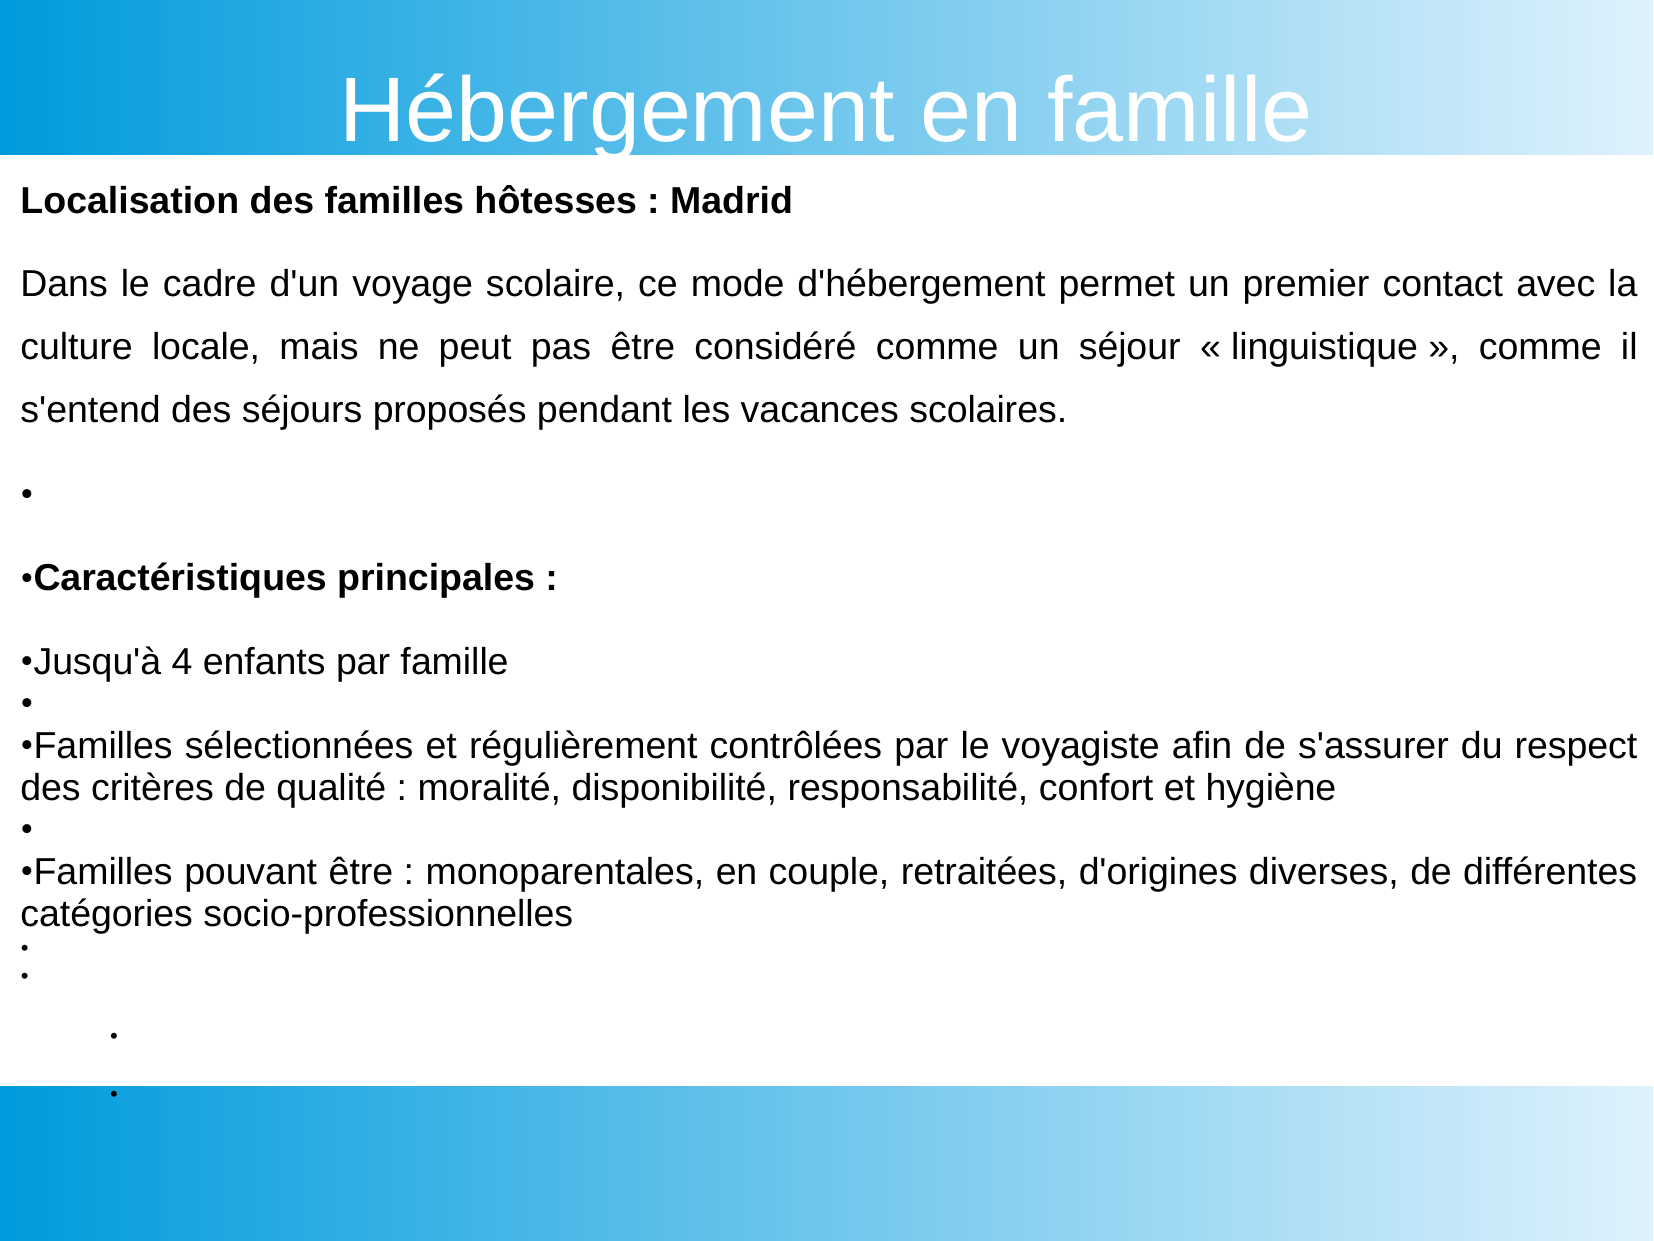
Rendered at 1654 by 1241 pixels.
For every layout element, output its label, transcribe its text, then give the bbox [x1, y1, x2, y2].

text_box Localisation des familles hôtesses : Madrid Dans le cadre d'un voyage scolaire, ce mode d'hébergement permet un premier contact avec la culture locale, mais ne peut pas être considéré comme un séjour « linguistique », comme il s'entend des séjours proposés pendant les vacances scolaires. Caractéristiques principales : Jusqu'à 4 enfants par famille Familles sélectionnées et régulièrement contrôlées par le voyagiste afin de s'assurer du respect des critères de qualité : moralité, disponibilité, responsabilité, confort et hygiène Familles pouvant être : monoparentales, en couple, retraitées, d'origines diverses, de différentes catégories socio-professionnelles [5, 153, 1654, 1099]
title Hébergement en famille [82, 49, 1571, 153]
